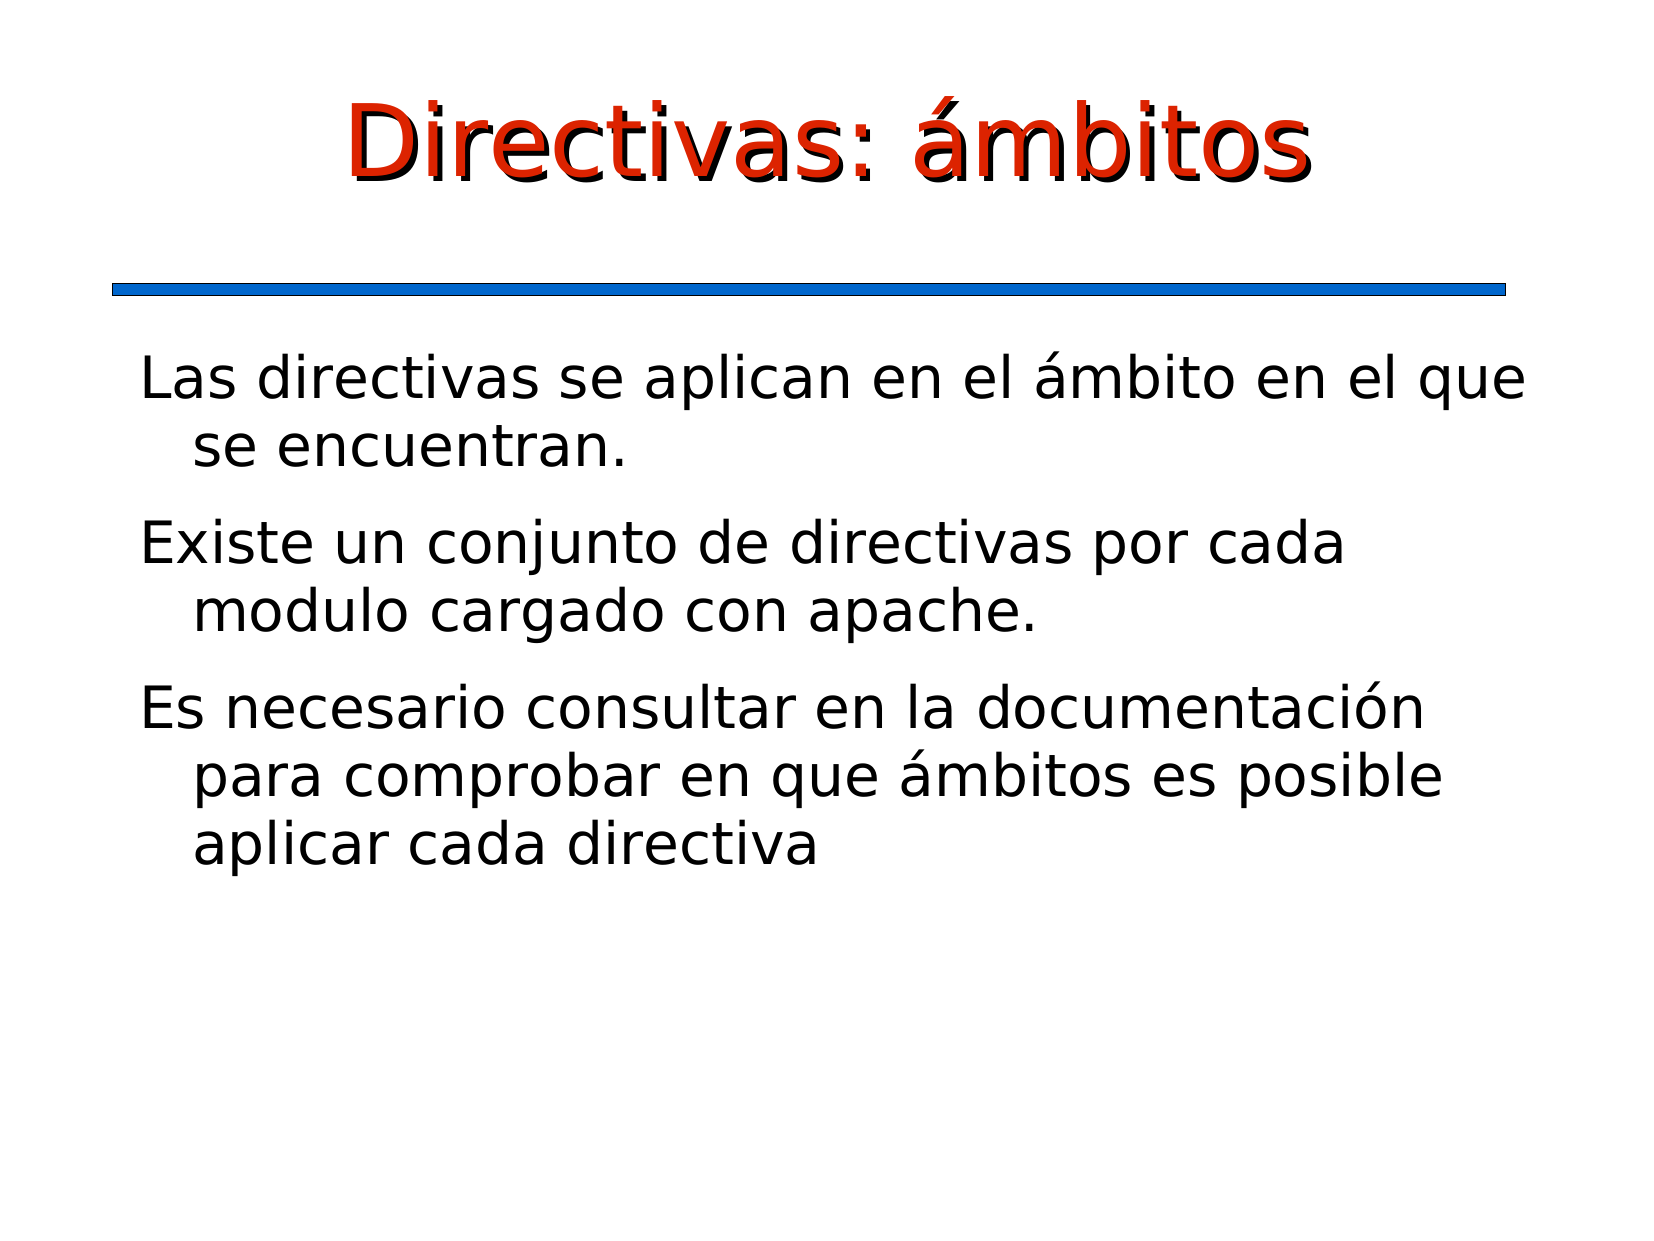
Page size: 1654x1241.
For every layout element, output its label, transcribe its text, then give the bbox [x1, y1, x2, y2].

list Las directivas se aplican en el ámbito en el que se encuentran. Existe un conjunto de directivas por cada modulo cargado con apache. Es necesario consultar en la documentación para comprobar en que ámbitos es posible aplicar cada directiva [121, 344, 1534, 1127]
title Directivas: ámbitos [121, 37, 1534, 246]
